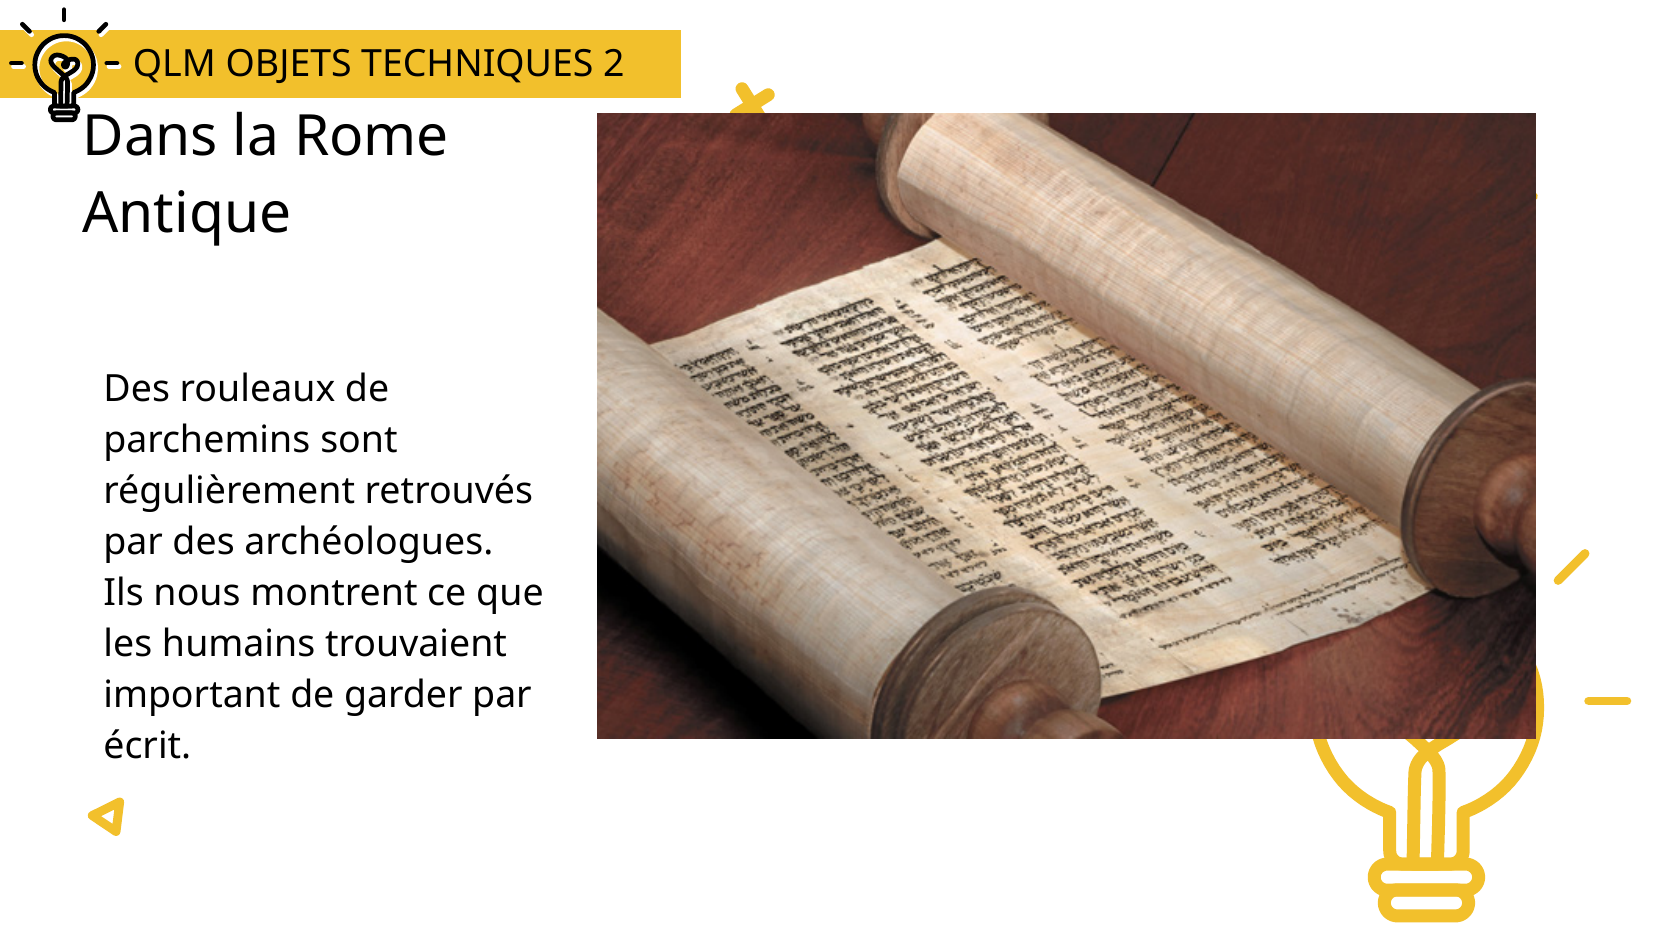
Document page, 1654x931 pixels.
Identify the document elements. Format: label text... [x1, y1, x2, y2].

text_box QLM OBJETS TECHNIQUES 2 [118, 29, 650, 96]
picture [597, 113, 1536, 739]
title Dans la Rome Antique [82, 94, 1571, 250]
text_box Des rouleaux de parchemins sont régulièrement retrouvés par des archéologues. Ils nous montrent ce que les humains trouvaient important de garder par écrit. [88, 354, 562, 778]
